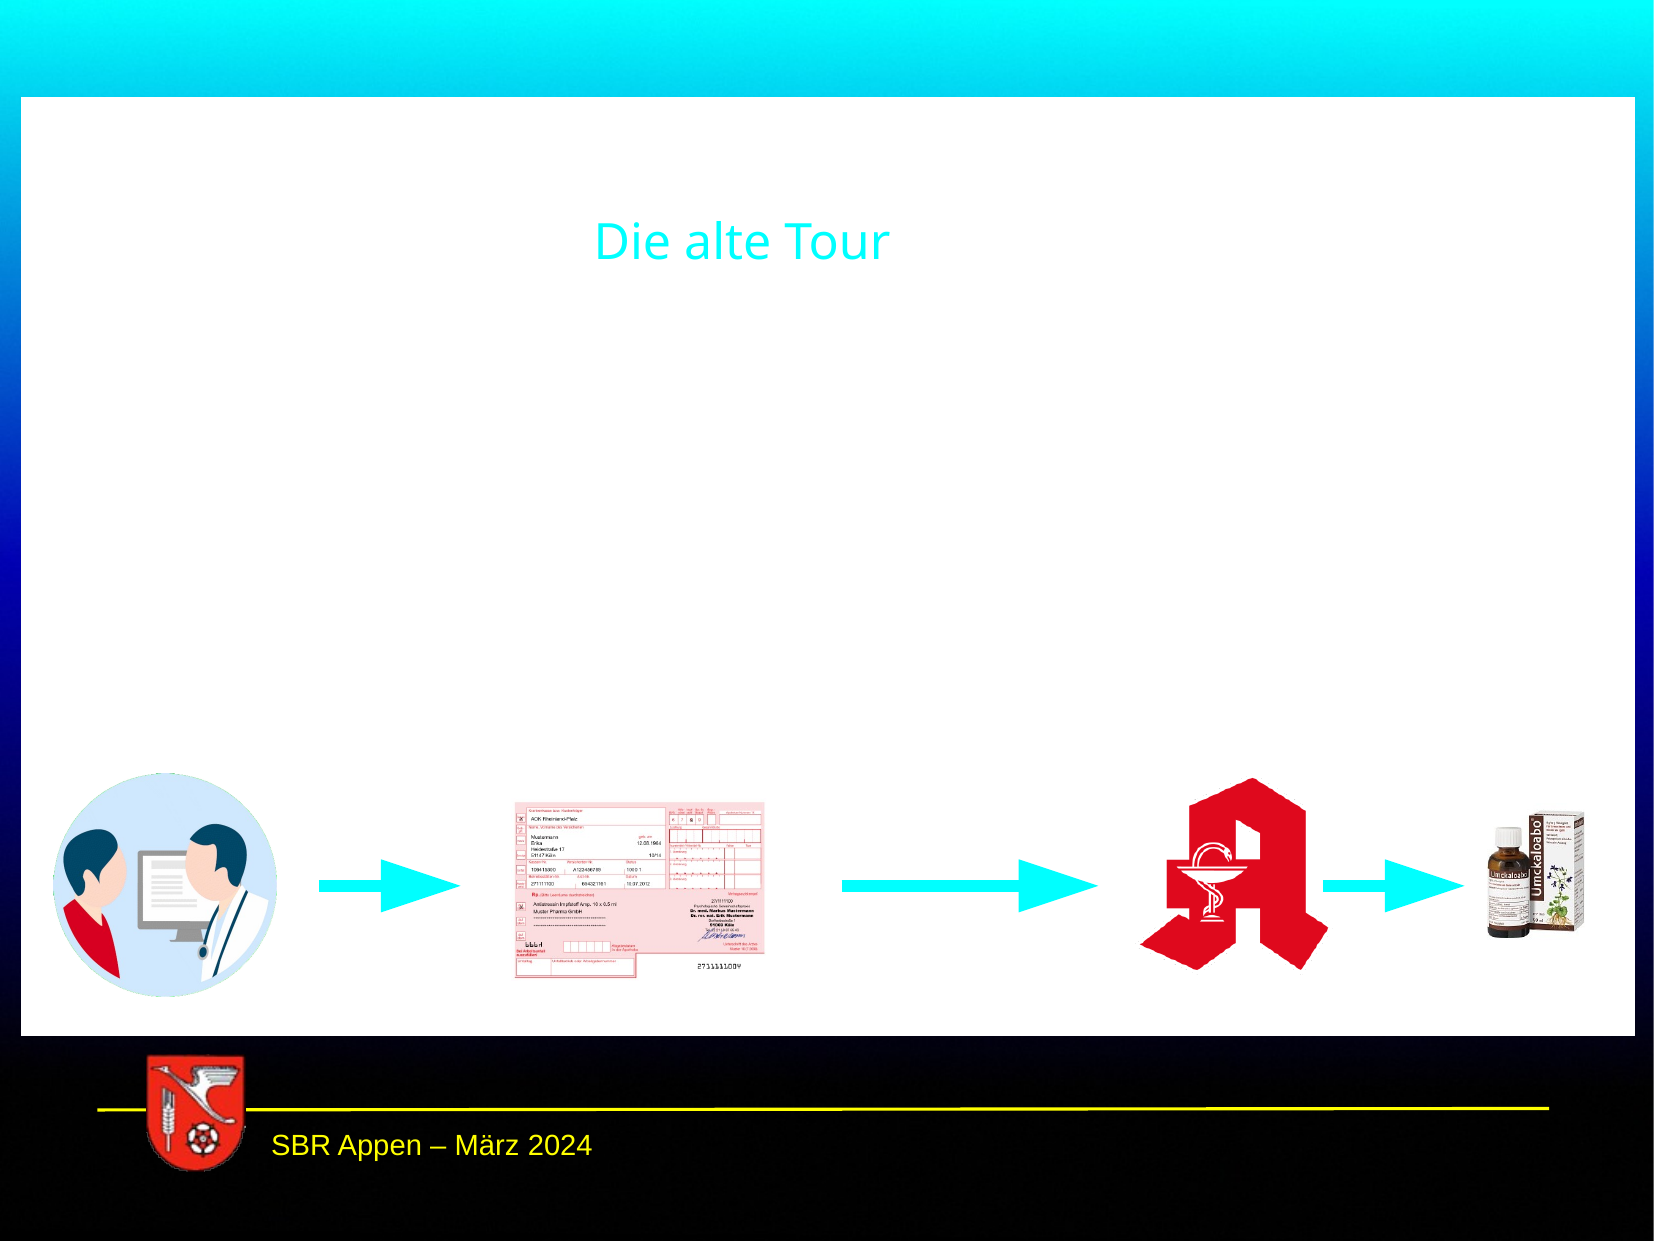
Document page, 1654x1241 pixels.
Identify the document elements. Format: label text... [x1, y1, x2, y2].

text_box SBR Appen – März 2024 [256, 1121, 760, 1170]
text_box Die alte Tour [578, 198, 958, 284]
picture [0, 0, 1654, 1241]
